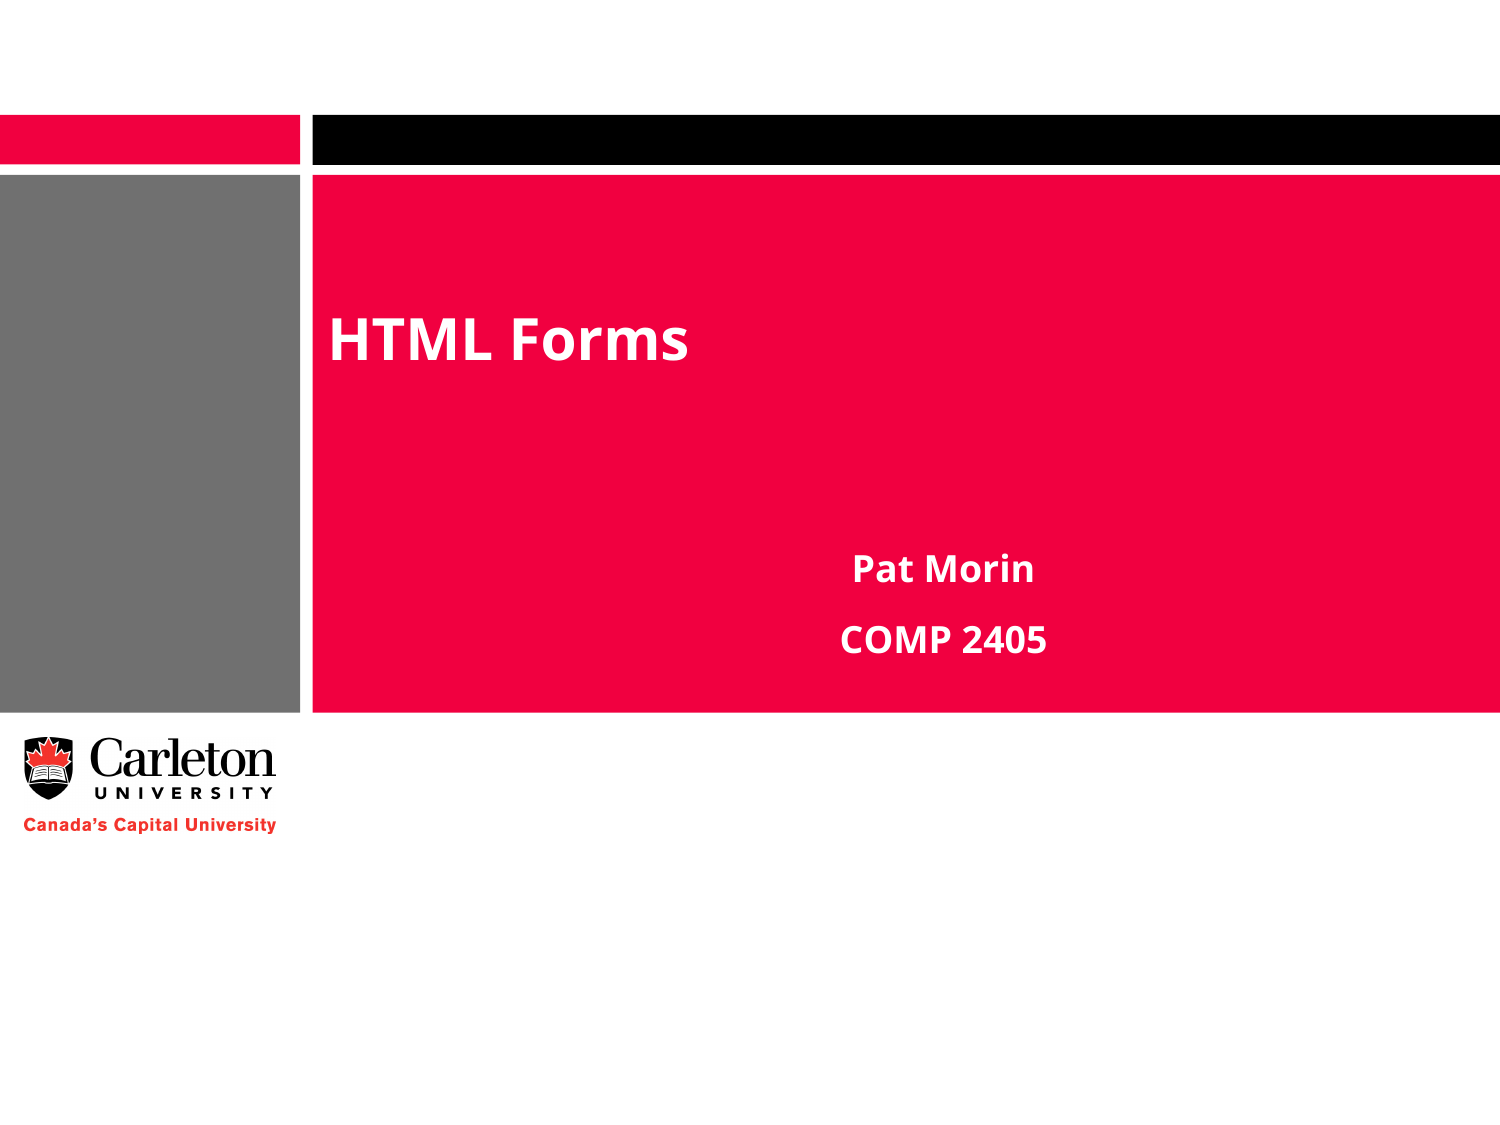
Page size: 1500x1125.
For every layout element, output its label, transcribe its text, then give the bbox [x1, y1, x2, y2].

title HTML Forms [312, 167, 1500, 508]
subtitle Pat Morin COMP 2405 [312, 524, 1500, 716]
picture [24, 737, 276, 834]
